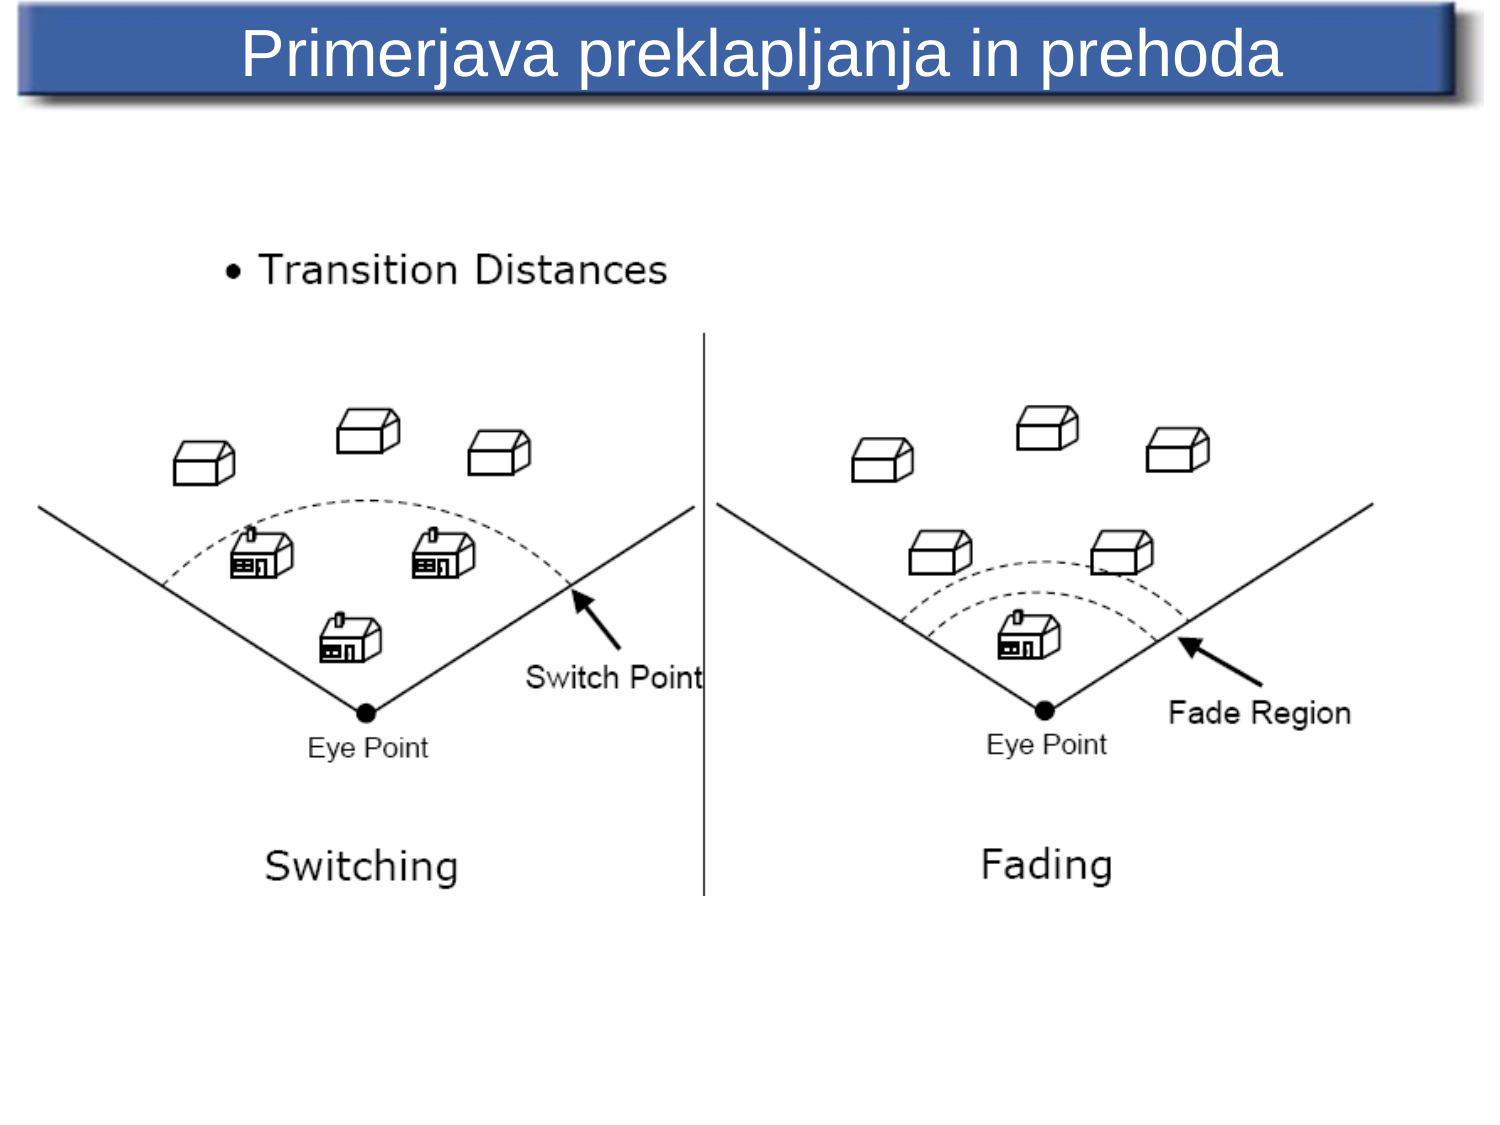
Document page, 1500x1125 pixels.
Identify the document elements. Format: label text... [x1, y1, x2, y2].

picture [37, 195, 1397, 896]
picture [16, 0, 1484, 113]
title Primerjava preklapljanja in prehoda [24, 0, 1500, 100]
